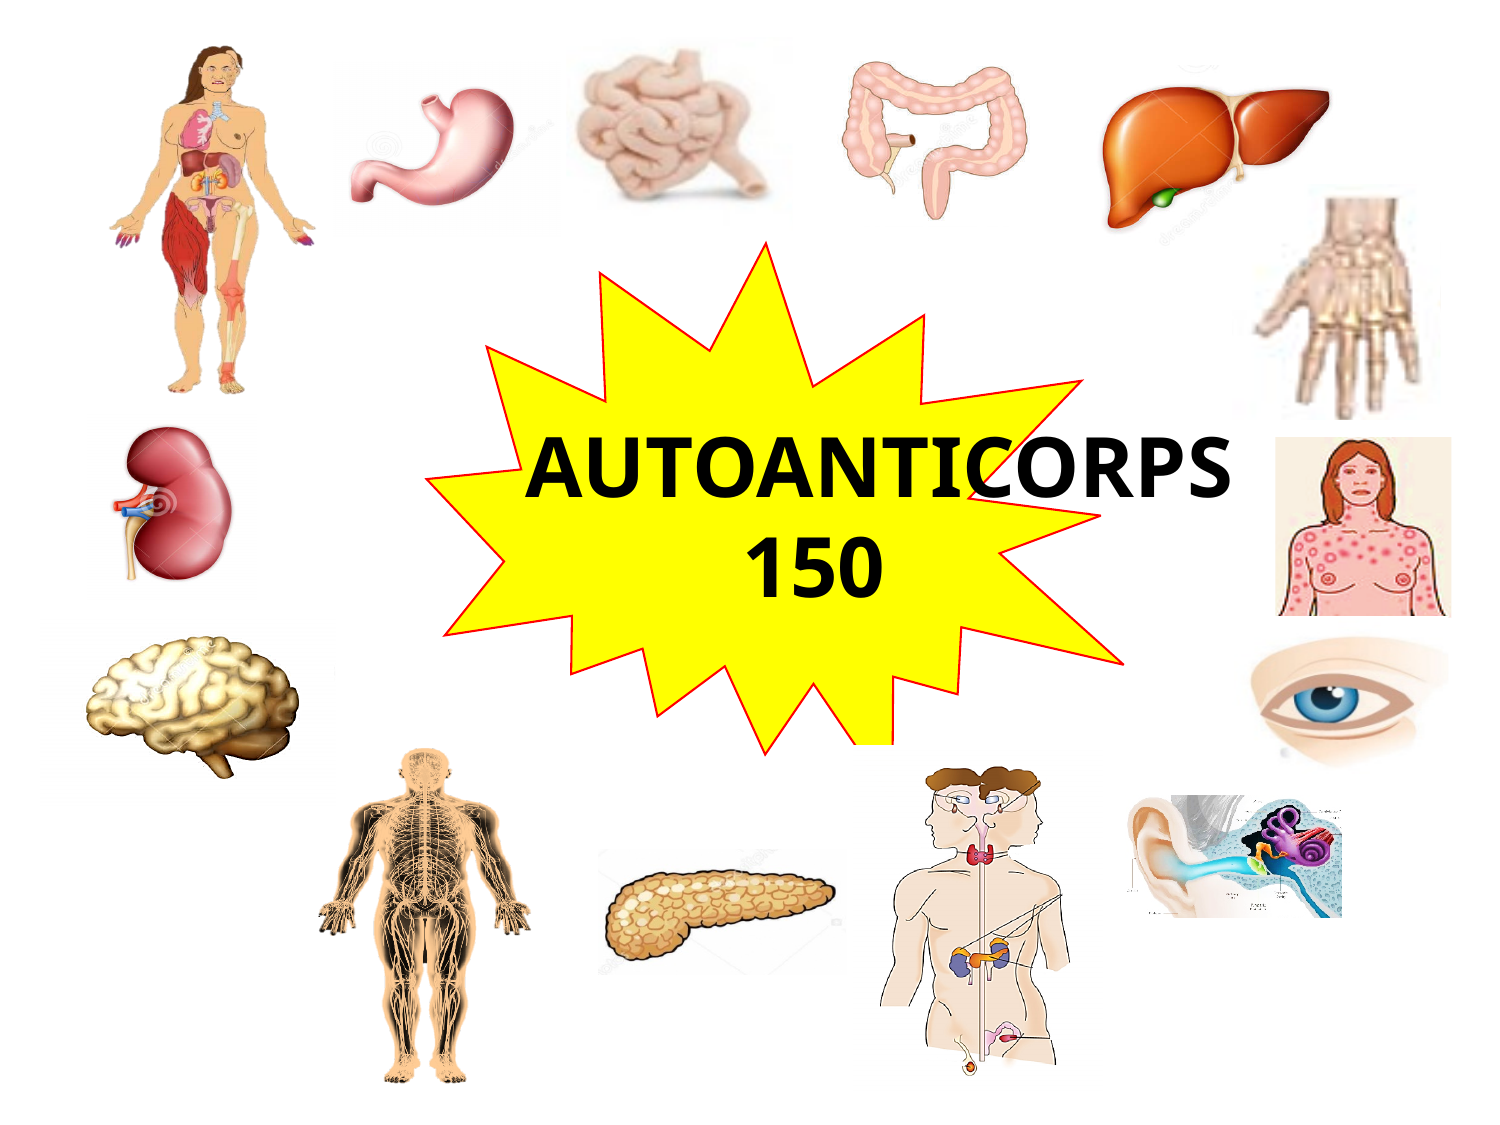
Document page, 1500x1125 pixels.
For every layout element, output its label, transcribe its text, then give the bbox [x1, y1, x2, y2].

picture [1077, 65, 1441, 420]
text_box [426, 470, 519, 636]
picture [333, 61, 561, 237]
picture [566, 37, 793, 231]
picture [88, 34, 323, 402]
text_box [486, 243, 1082, 482]
picture [1228, 437, 1452, 779]
text_box [571, 500, 1124, 755]
picture [40, 619, 542, 1091]
picture [835, 56, 1033, 227]
text_box AUTOANTICORPS 150 [510, 406, 985, 624]
picture [853, 746, 1103, 1091]
picture [598, 849, 847, 975]
picture [87, 414, 257, 600]
picture [1125, 795, 1342, 918]
